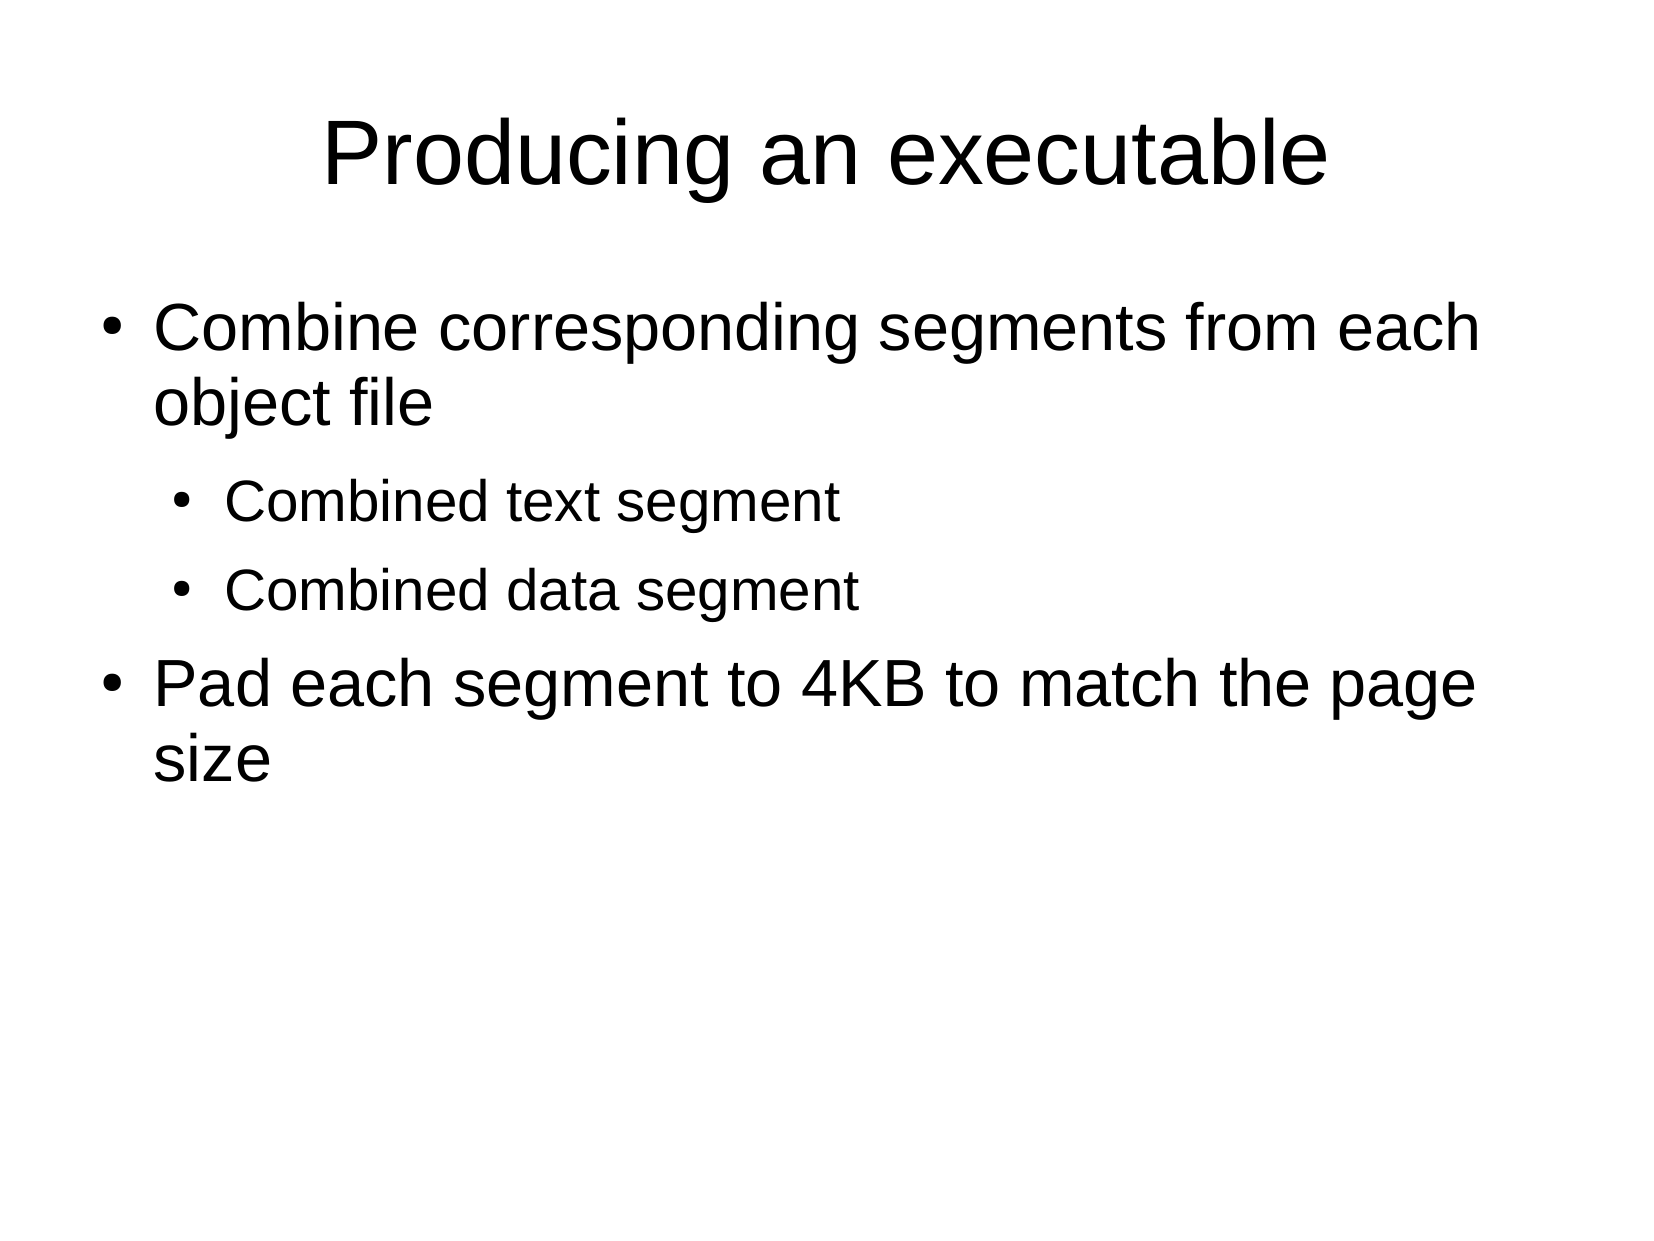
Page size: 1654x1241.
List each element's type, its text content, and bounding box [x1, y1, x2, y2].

list Combine corresponding segments from each object file Combined text segment Combined data segment Pad each segment to 4KB to match the page size [82, 290, 1571, 1010]
title Producing an executable [82, 49, 1571, 257]
